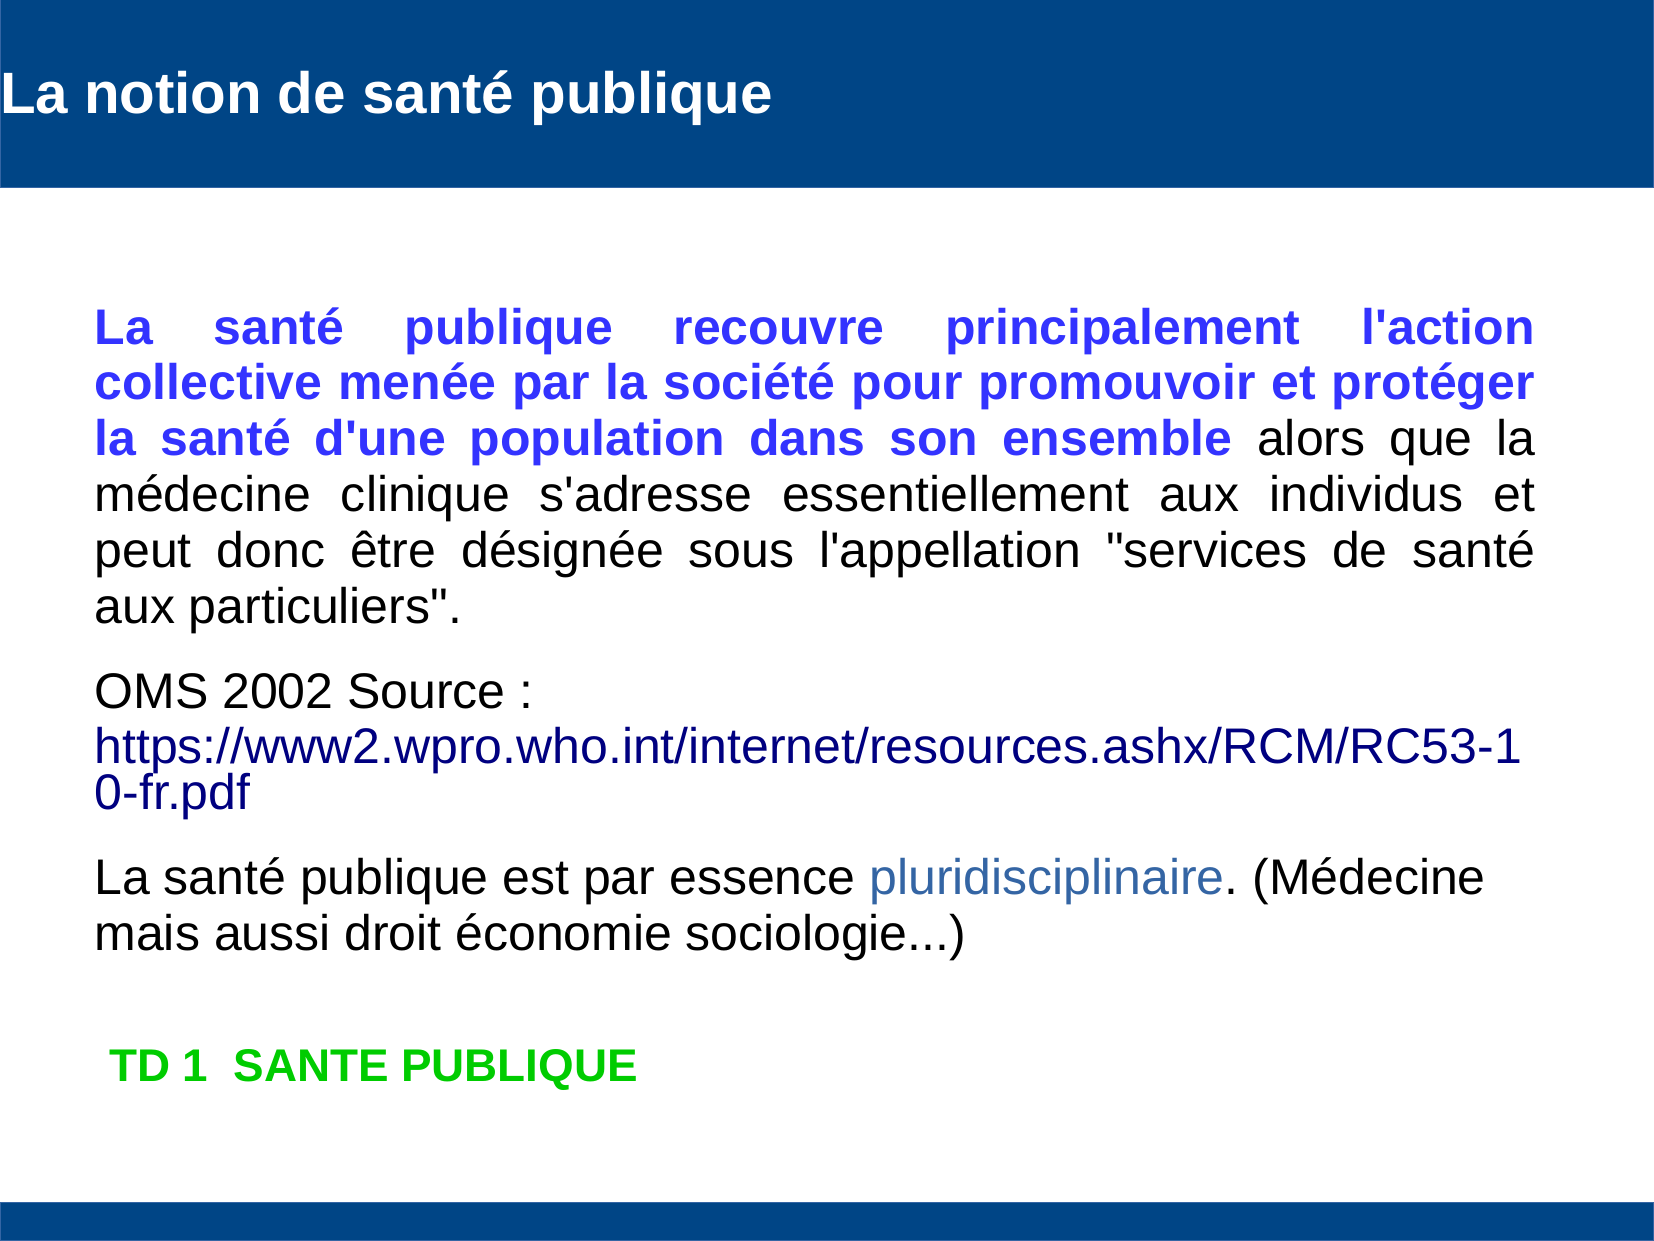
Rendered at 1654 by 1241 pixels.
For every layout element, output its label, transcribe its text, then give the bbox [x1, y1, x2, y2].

text_box TD 1 SANTE PUBLIQUE [94, 1032, 1394, 1099]
title La notion de santé publique [0, 0, 1654, 188]
list La santé publique recouvre principalement l'action collective menée par la société pour promouvoir et protéger la santé d'une population dans son ensemble alors que la médecine clinique s'adresse essentiellement aux individus et peut donc être désignée sous l'appellation "services de santé aux particuliers". OMS 2002 Source : https://www2.wpro.who.int/internet/resources.ashx/RCM/RC53-10-fr.pdf La santé publique est par essence pluridisciplinaire. (Médecine mais aussi droit économie sociologie...) [47, 213, 1536, 934]
